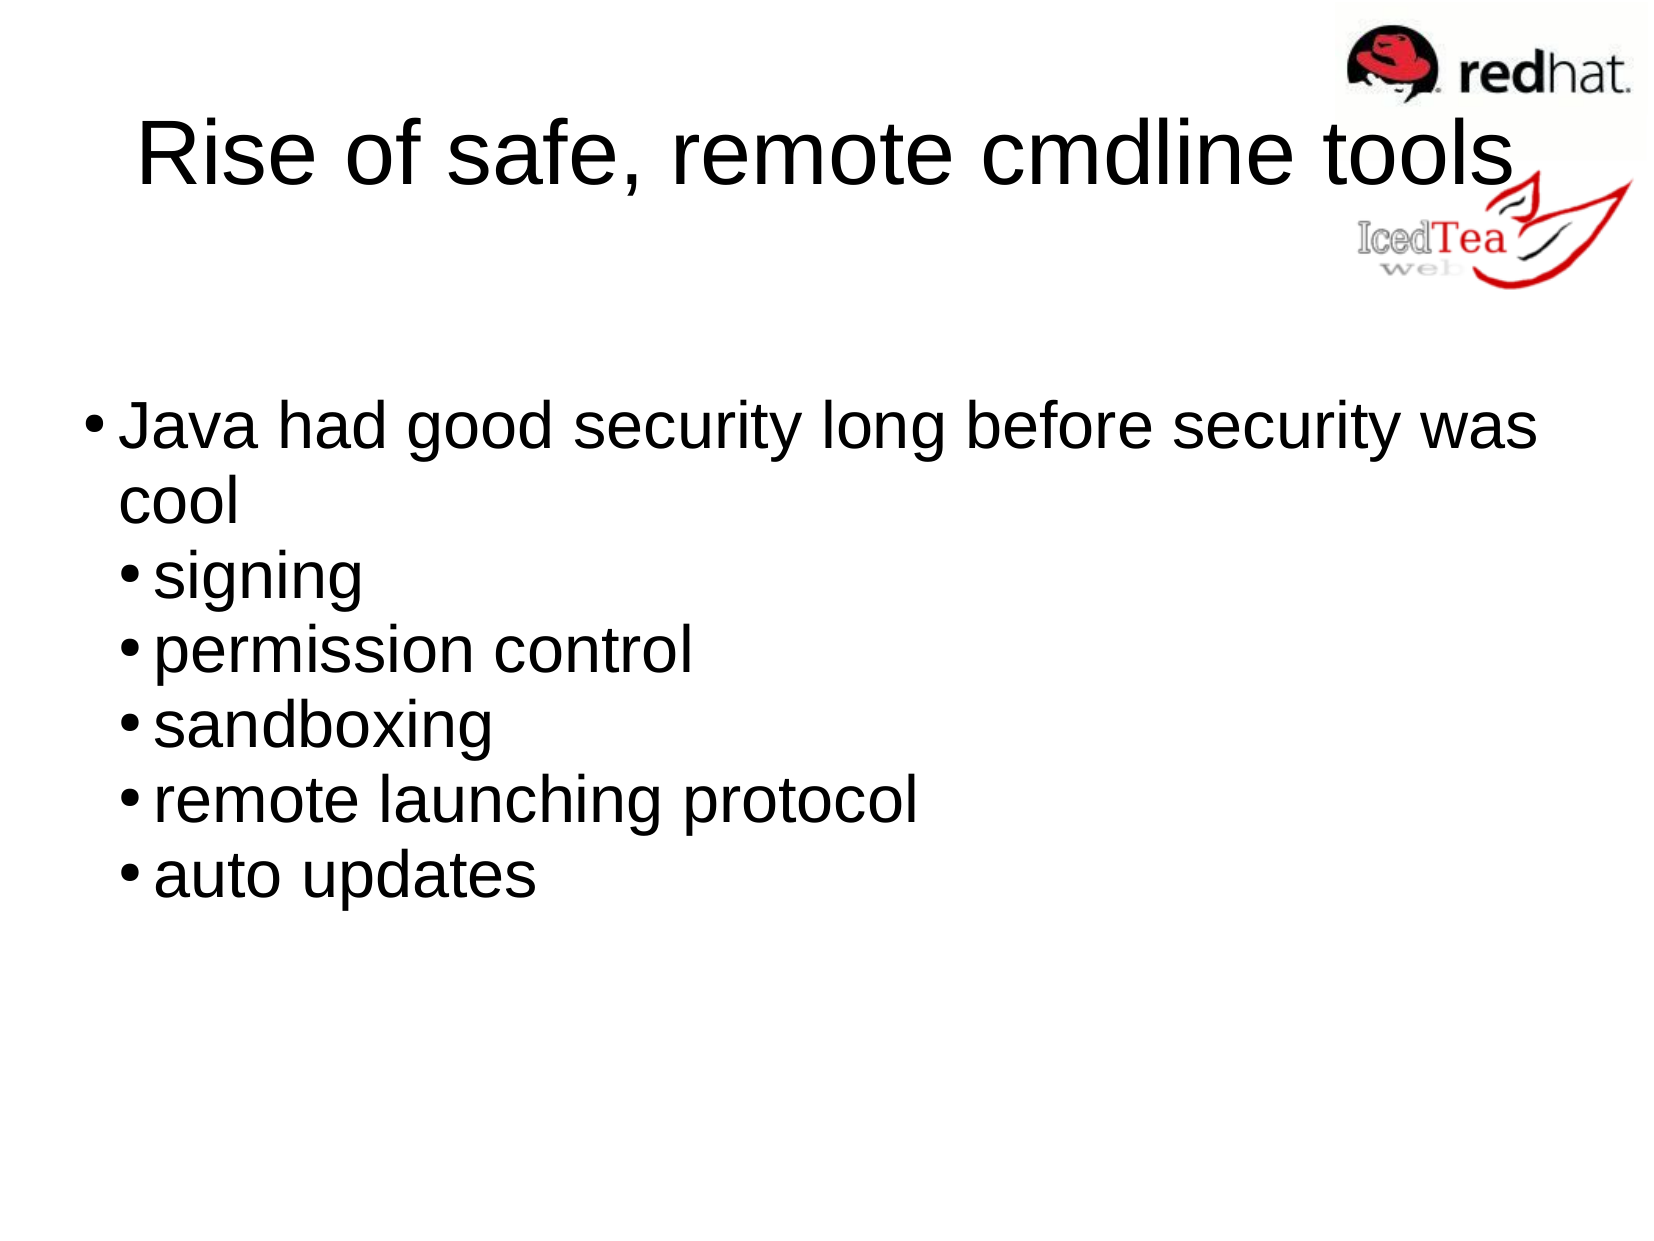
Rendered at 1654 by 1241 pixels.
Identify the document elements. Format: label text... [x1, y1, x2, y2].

title Rise of safe, remote cmdline tools [82, 49, 1571, 257]
subtitle Java had good security long before security was cool signing permission control sandboxing remote launching protocol auto updates [82, 290, 1571, 1010]
picture [1335, 2, 1648, 316]
